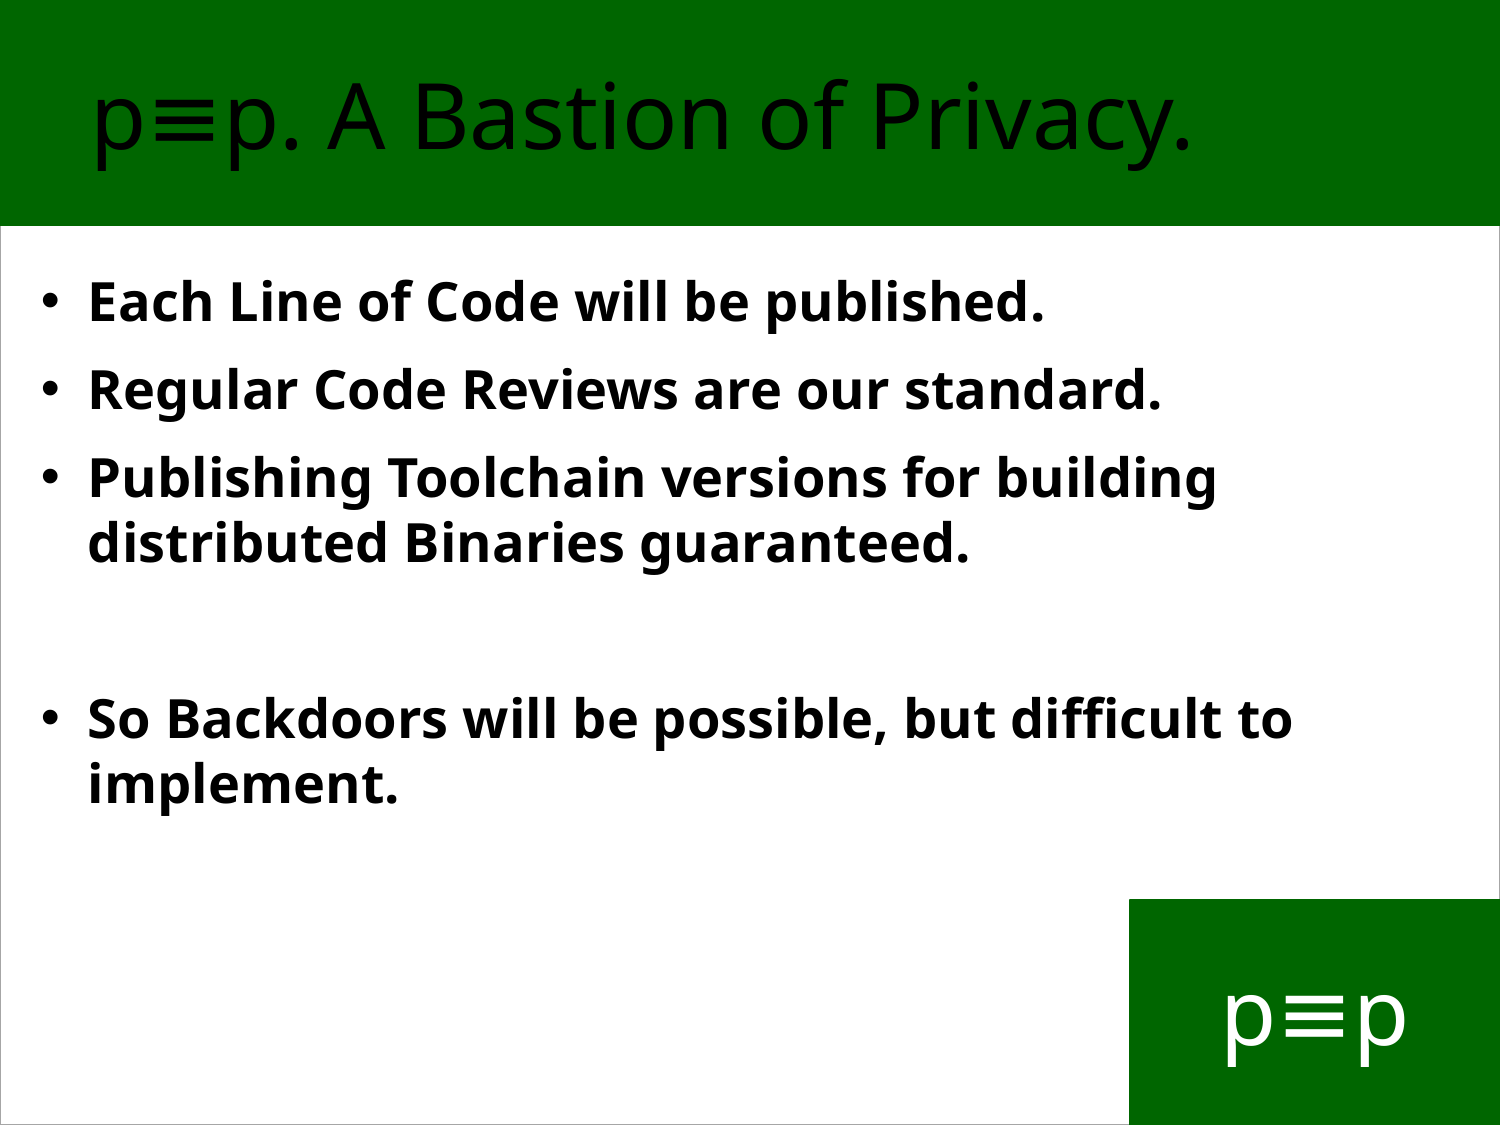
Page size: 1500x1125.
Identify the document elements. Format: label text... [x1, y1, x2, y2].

title p≡p. A Bastion of Privacy. [0, 0, 1500, 225]
text_box p≡p [1130, 899, 1500, 1125]
list Each Line of Code will be published. Regular Code Reviews are our standard. Publishing Toolchain versions for building distributed Binaries guaranteed. So Backdoors will be possible, but difficult to implement. [25, 260, 1404, 1103]
